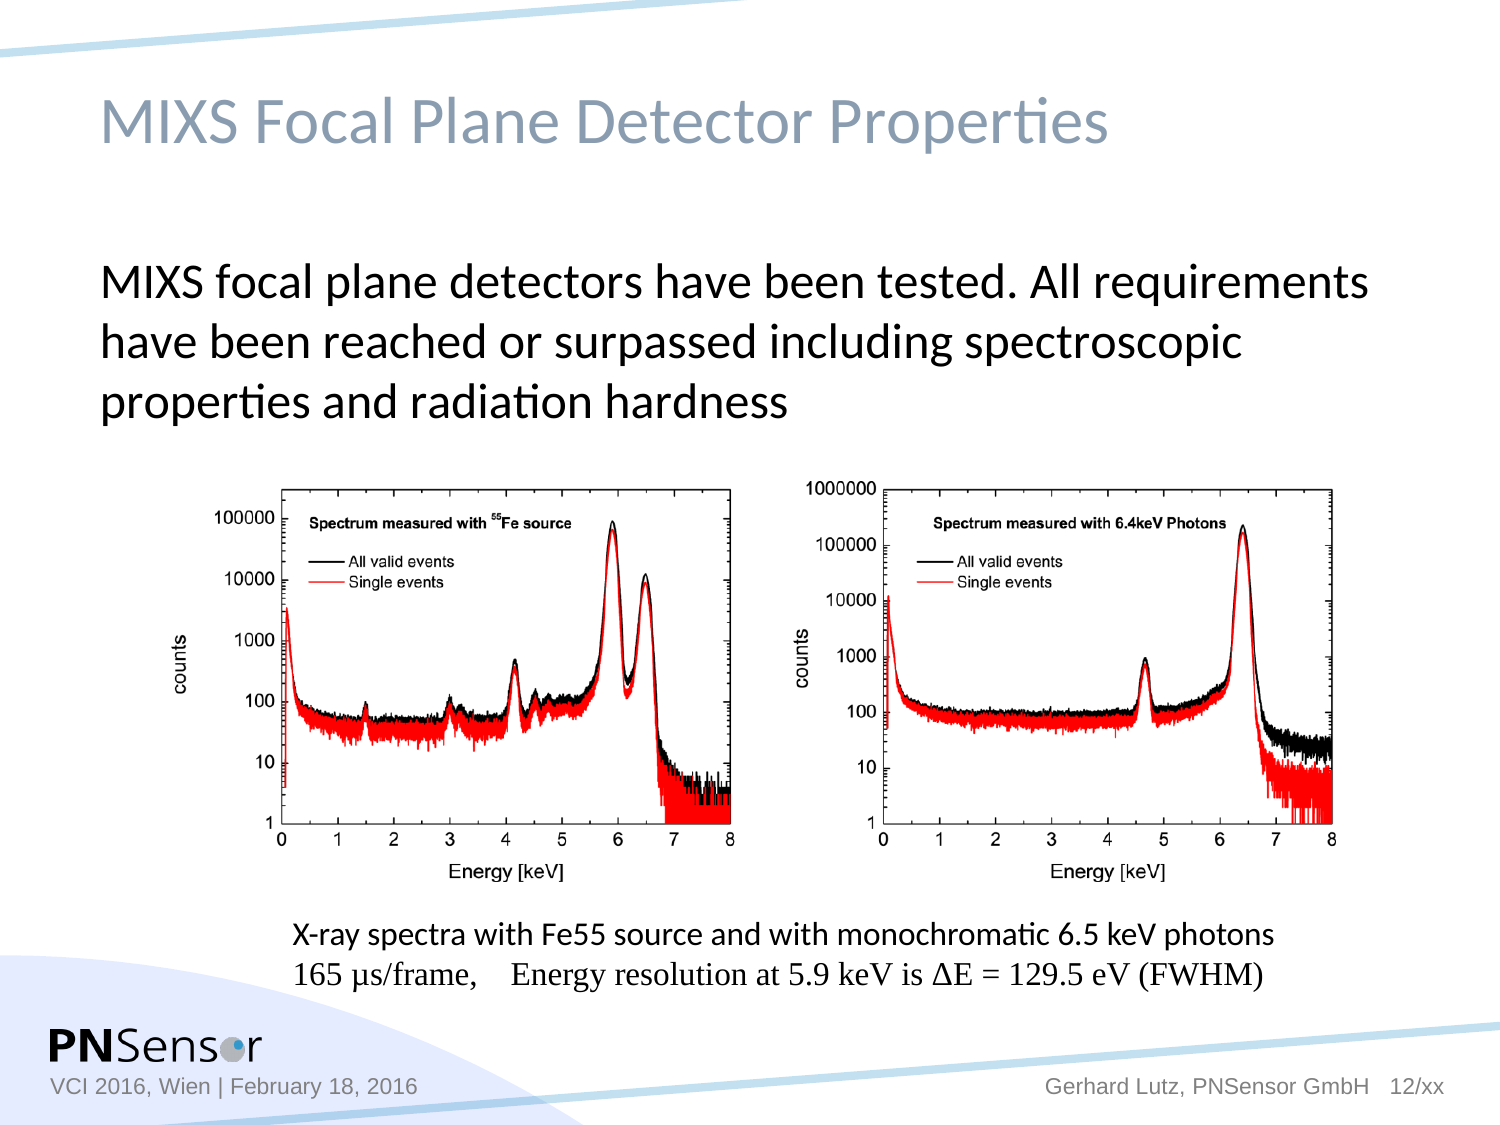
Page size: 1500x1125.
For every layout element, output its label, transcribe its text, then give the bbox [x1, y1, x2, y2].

list MIXS focal plane detectors have been tested. All requirements have been reached or surpassed including spectroscopic properties and radiation hardness [99, 248, 1426, 991]
title MIXS Focal Plane Detector Properties [99, 76, 1426, 248]
picture [171, 481, 1336, 882]
text_box X-ray spectra with Fe55 source and with monochromatic 6.5 keV photons 165 µs/frame, Energy resolution at 5.9 keV is ΔE = 129.5 eV (FWHM) [277, 905, 1307, 1001]
